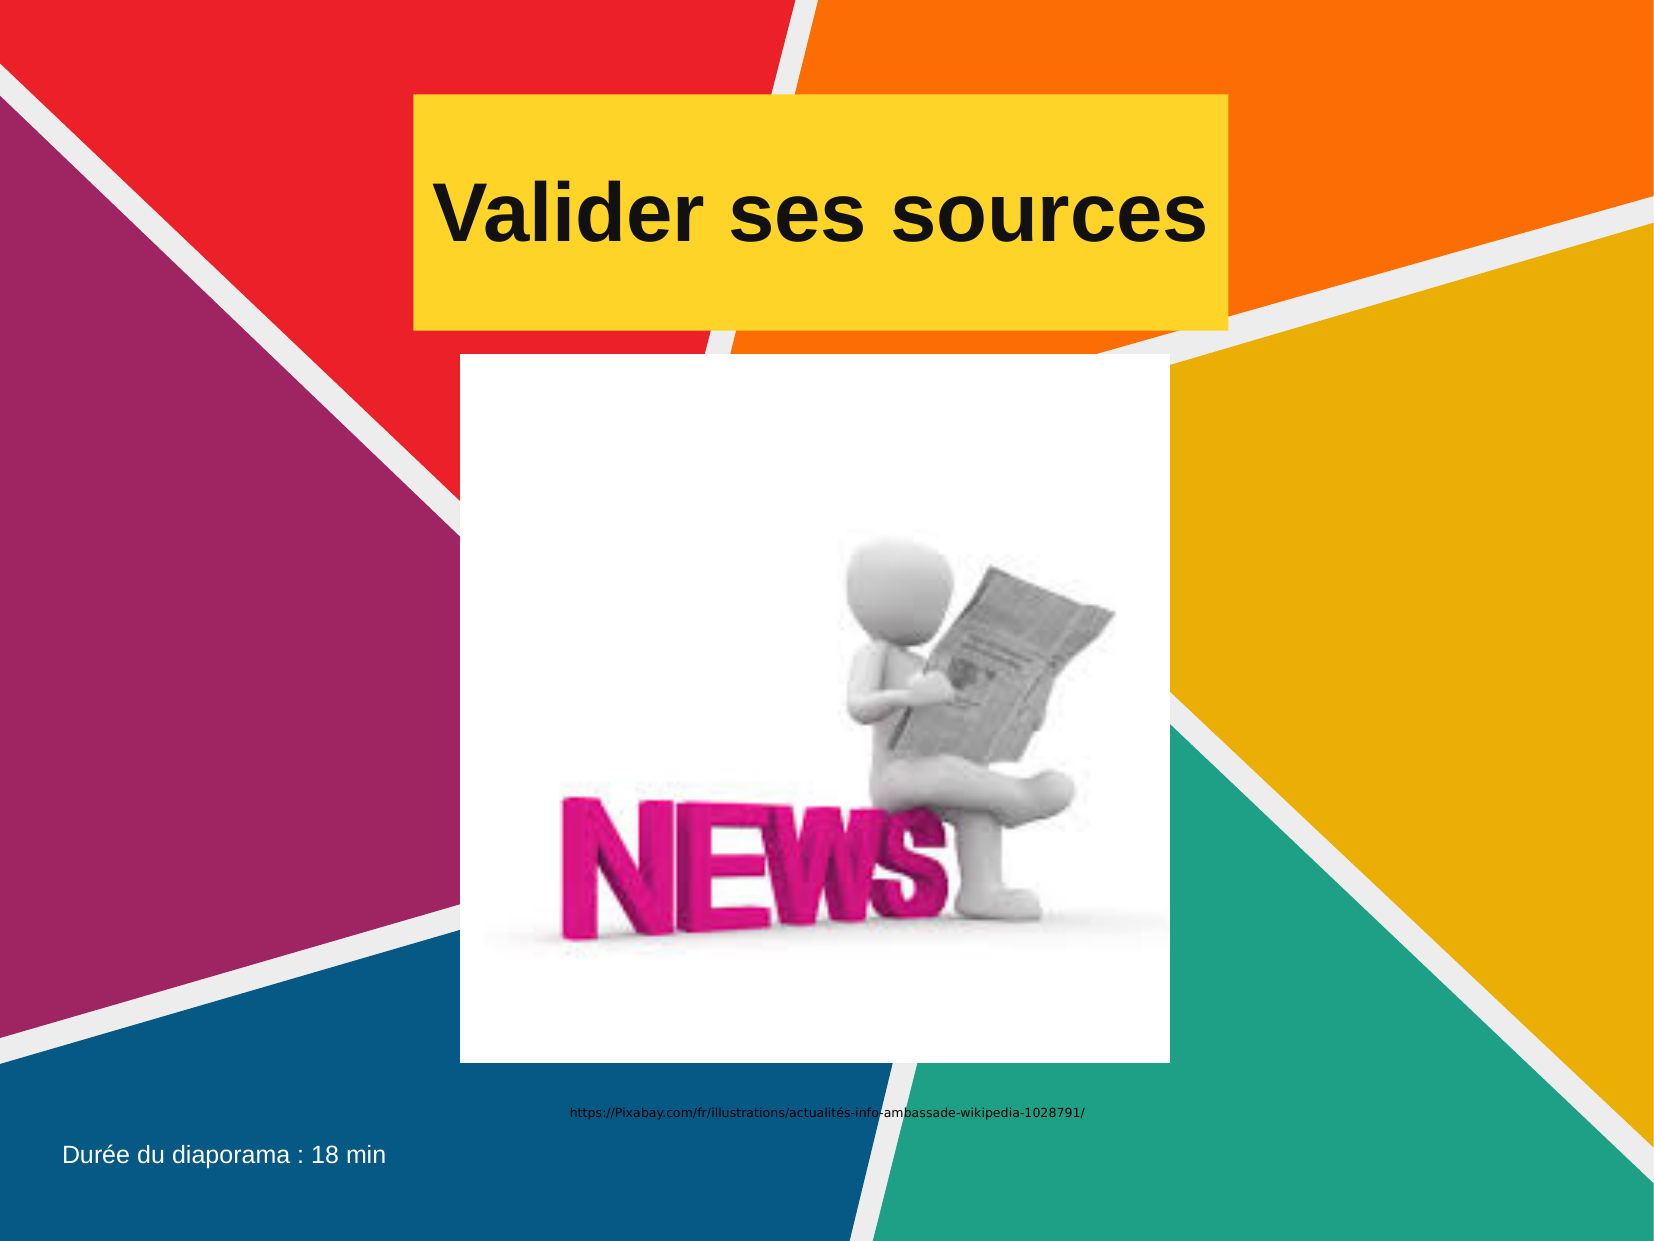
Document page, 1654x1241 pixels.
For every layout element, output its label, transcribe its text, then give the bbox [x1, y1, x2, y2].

picture [460, 354, 1170, 1063]
text_box Durée du diaporama : 18 min [47, 1133, 414, 1177]
text_box https://Pixabay.com/fr/illustrations/actualités-info-ambassade-wikipedia-1028791/ [555, 1098, 1134, 1134]
subtitle Valider ses sources [413, 94, 1229, 331]
